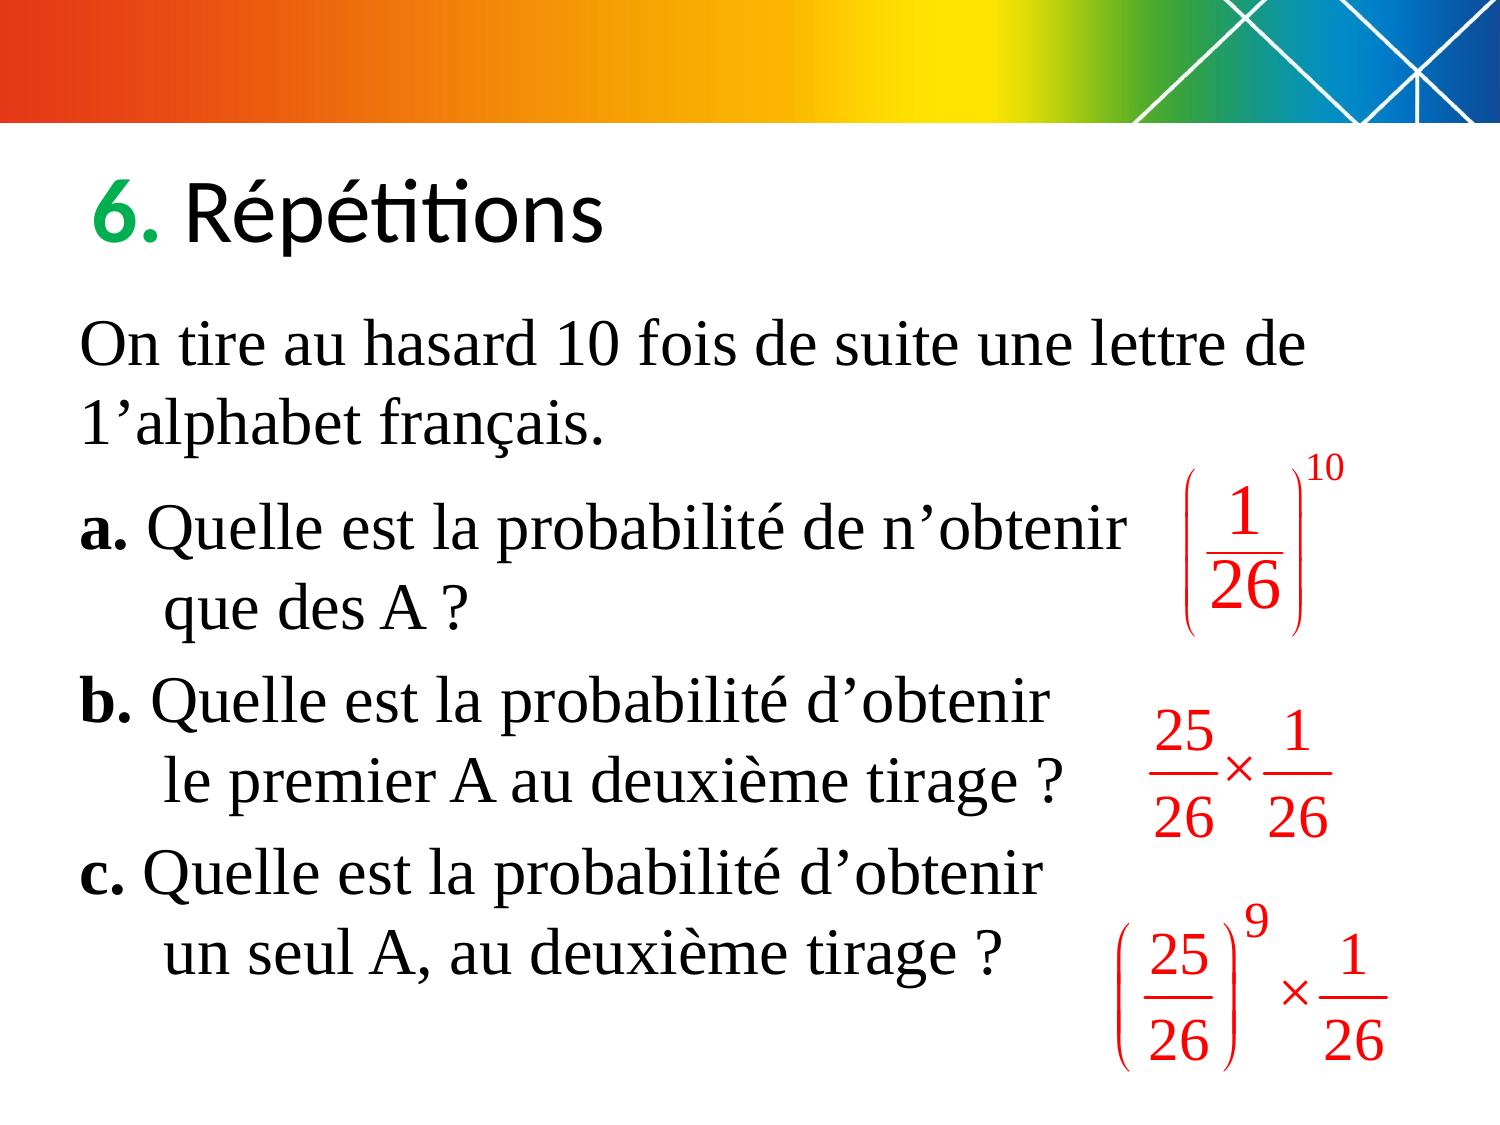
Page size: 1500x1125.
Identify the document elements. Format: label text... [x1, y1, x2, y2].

chart [1139, 692, 1345, 851]
chart [1175, 444, 1353, 646]
chart [1104, 890, 1401, 1085]
picture [1340, 0, 1500, 123]
title 6. Répétitions [76, 143, 1427, 290]
text_box On tire au hasard 10 fois de suite une lettre de 1’alphabet français. a. Quelle est la probabilité de n’obtenir que des A ? b. Quelle est la probabilité d’obtenir le premier A au deuxième tirage ? c. Quelle est la probabilité d’obtenir un seul A, au deuxième tirage ? [64, 290, 1459, 1125]
picture [0, 0, 1358, 123]
